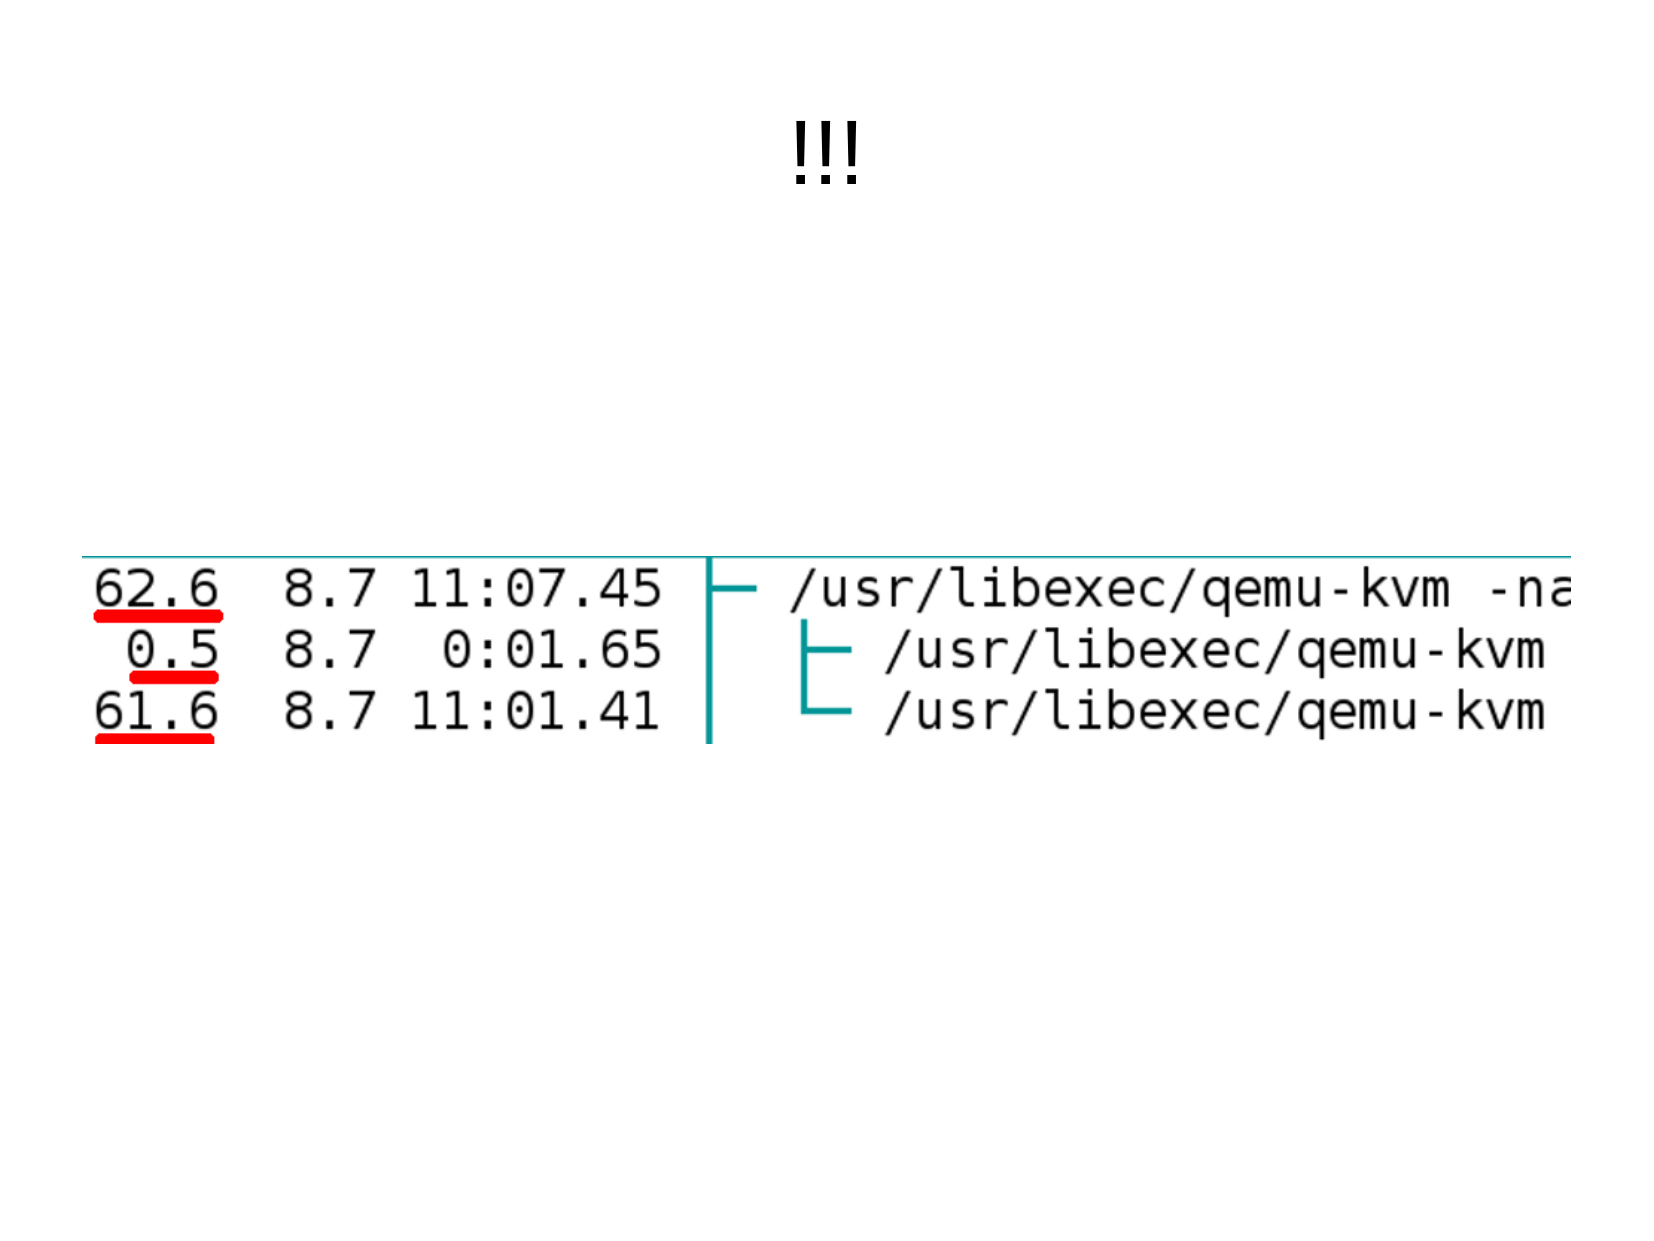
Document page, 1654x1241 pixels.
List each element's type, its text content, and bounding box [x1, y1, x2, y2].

picture [82, 556, 1571, 744]
title !!! [82, 49, 1571, 257]
